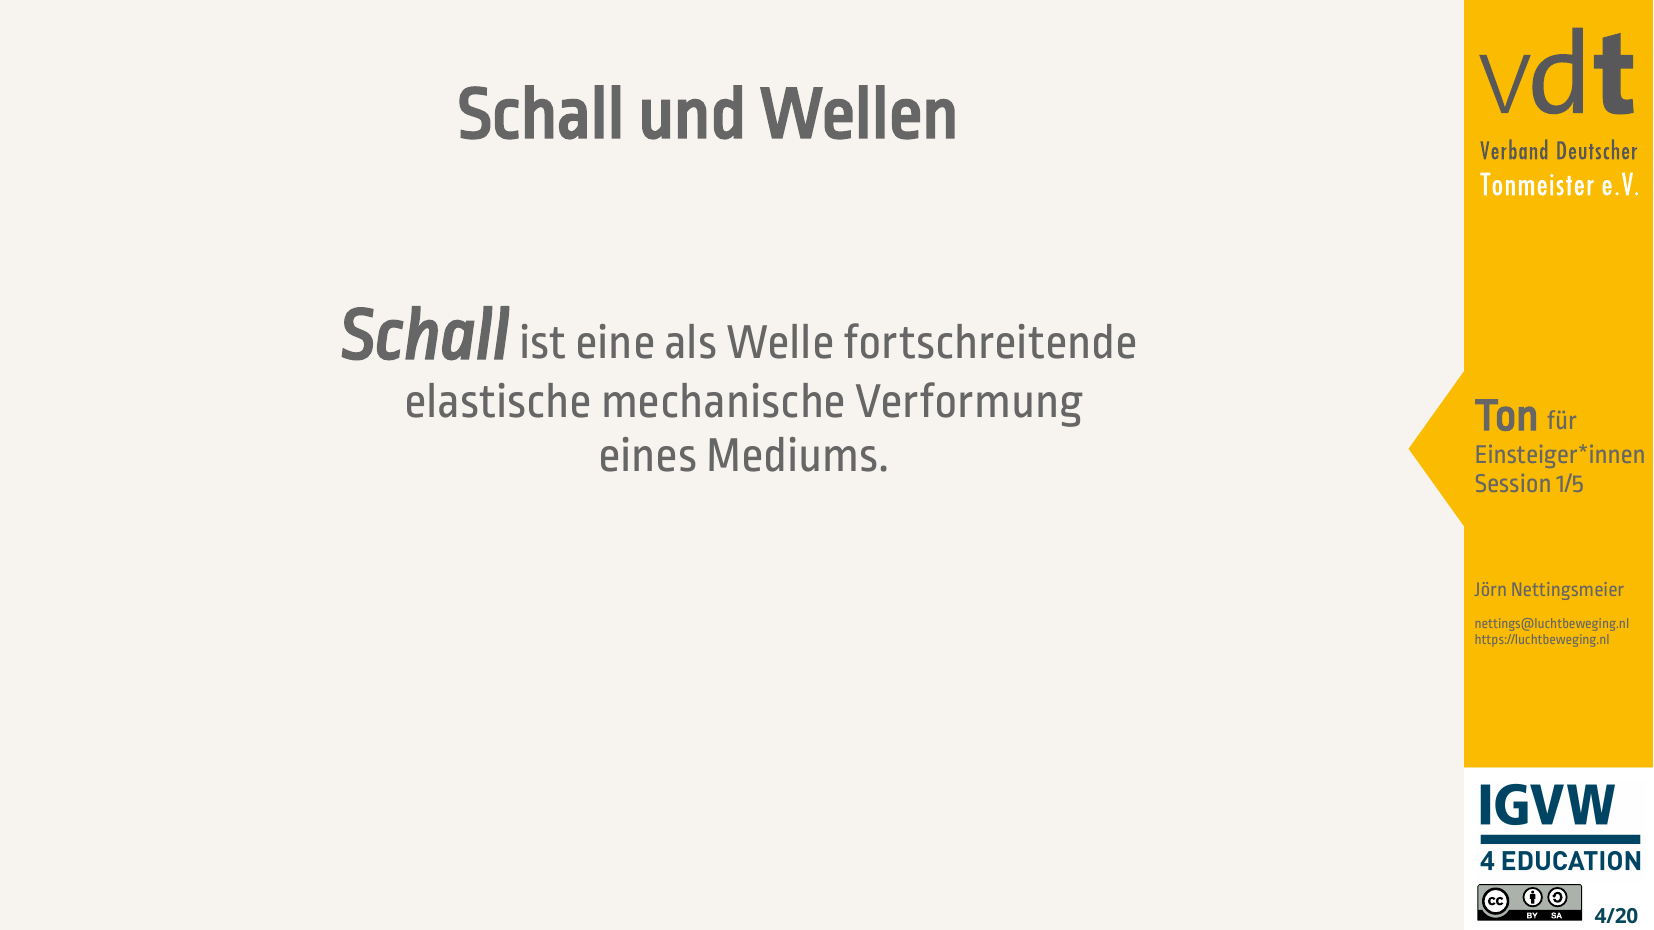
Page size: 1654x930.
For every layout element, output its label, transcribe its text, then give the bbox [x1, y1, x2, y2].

list Schall ist eine als Welle fortschreitende elastische mechanische Verformung eines Mediums. [23, 295, 1394, 905]
title Schall und Wellen [82, 37, 1335, 193]
picture [1477, 780, 1646, 882]
